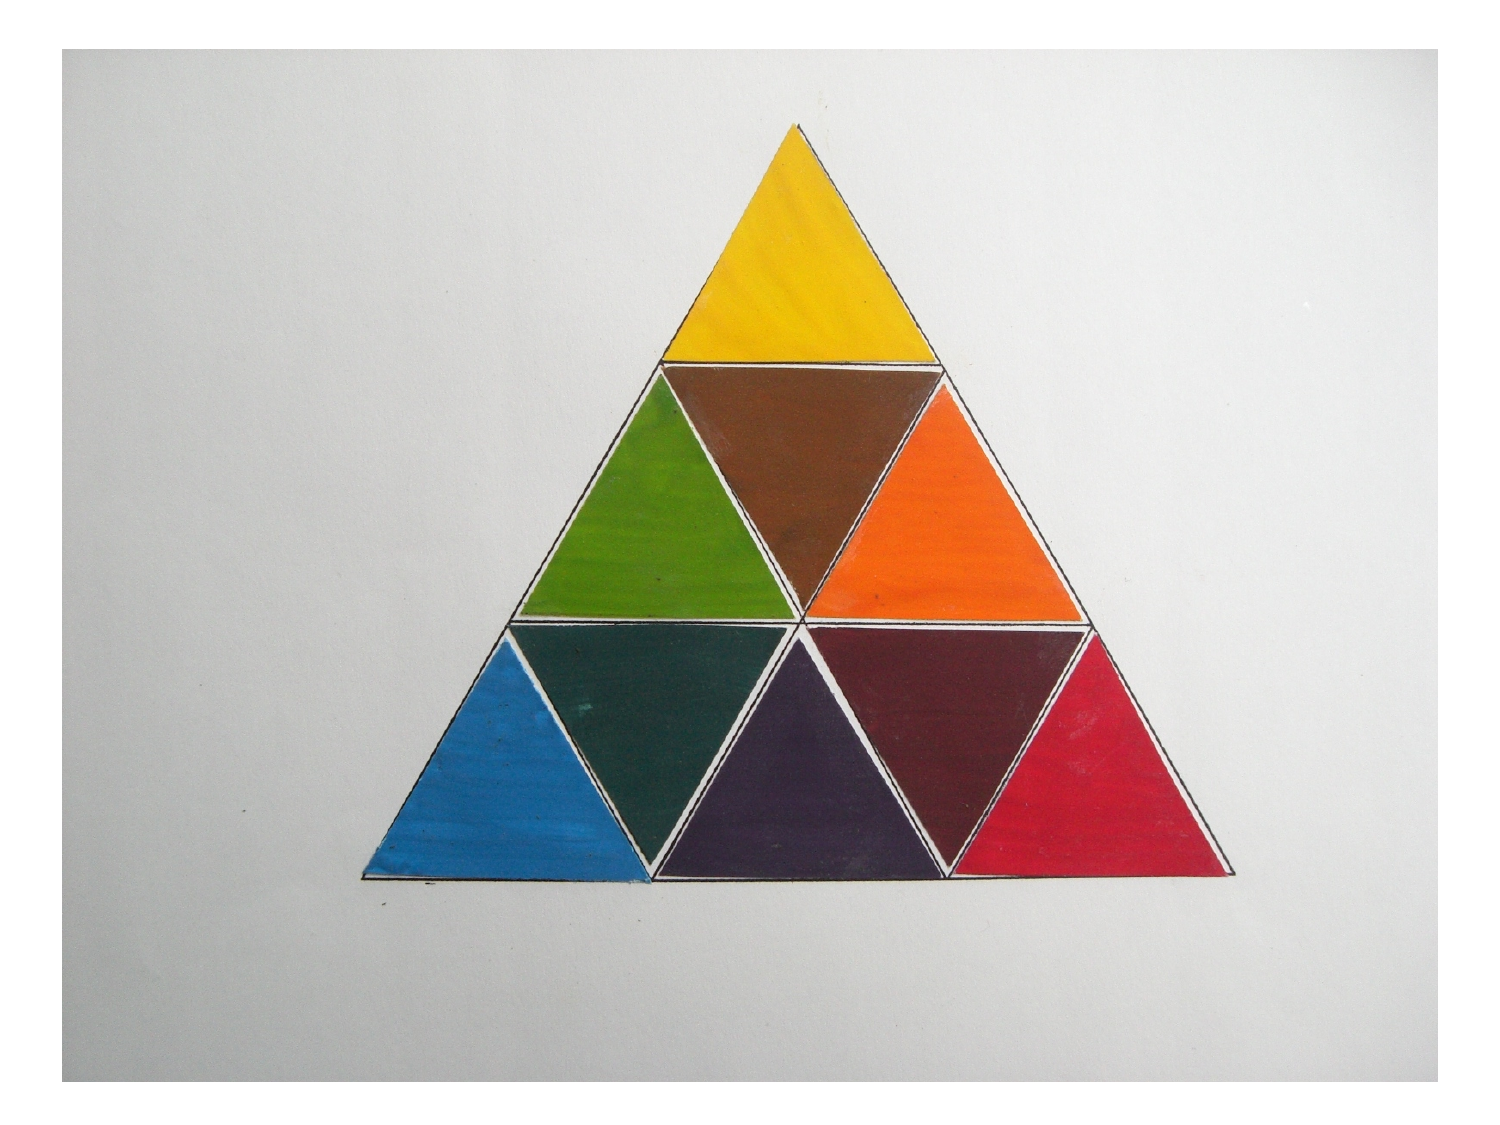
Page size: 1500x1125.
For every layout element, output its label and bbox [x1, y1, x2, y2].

picture [62, 49, 1438, 1082]
